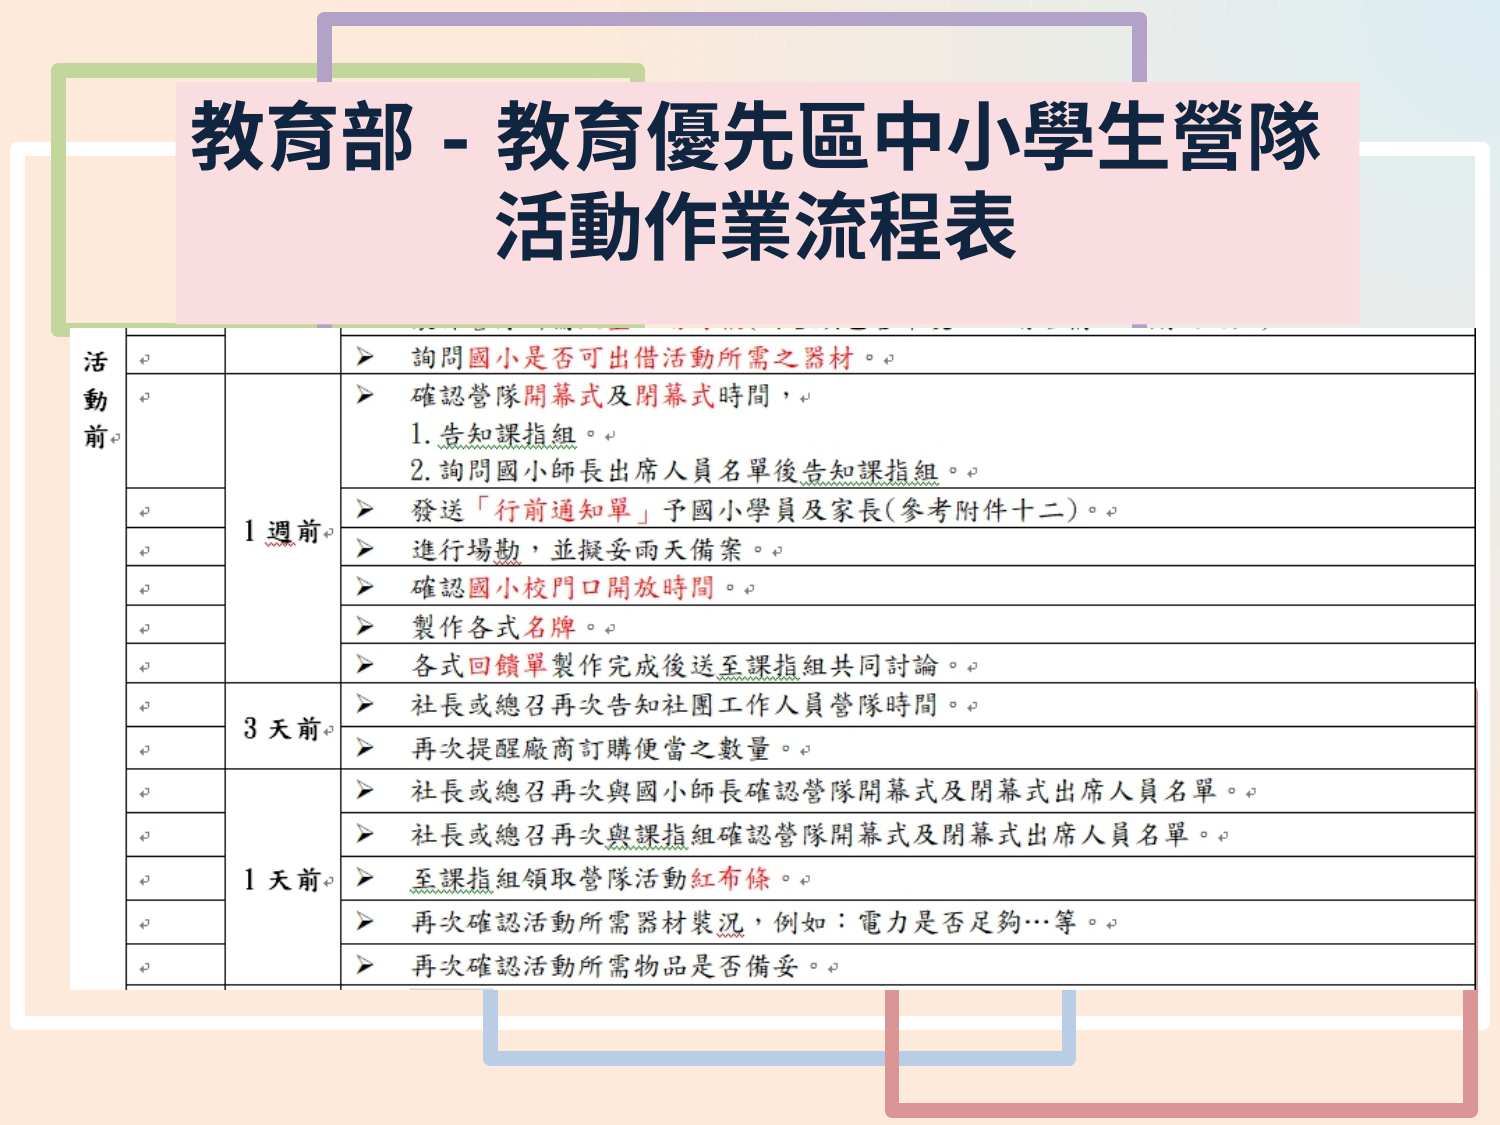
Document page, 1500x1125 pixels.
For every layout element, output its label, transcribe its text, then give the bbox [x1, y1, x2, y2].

text_box 教育部-教育優先區中小學生營隊 活動作業流程表 [175, 82, 1360, 325]
picture [70, 328, 1476, 990]
